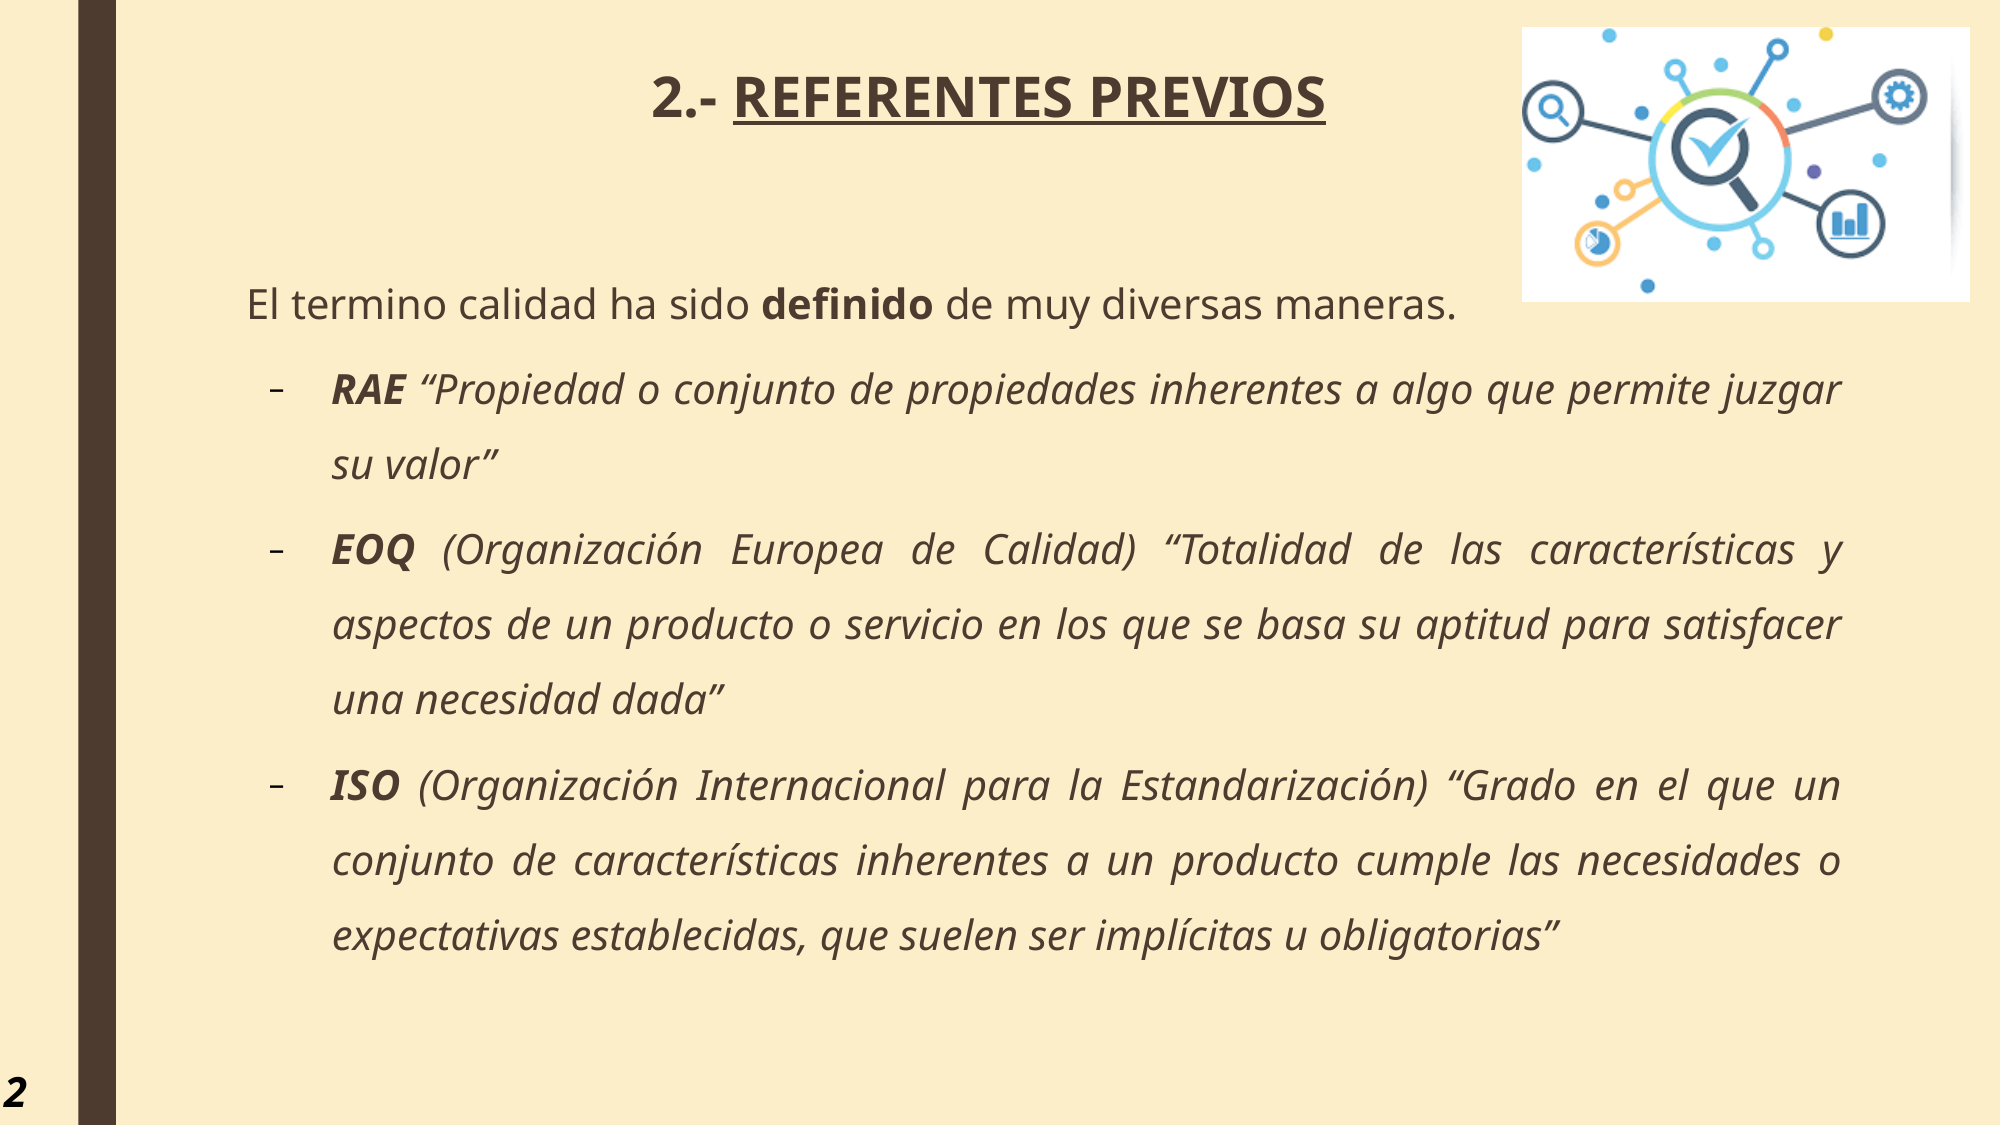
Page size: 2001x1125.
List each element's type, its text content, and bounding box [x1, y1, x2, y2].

title 2.- REFERENTES PREVIOS [201, 61, 1777, 165]
list El termino calidad ha sido definido de muy diversas maneras. RAE “Propiedad o conjunto de propiedades inherentes a algo que permite juzgar su valor” EOQ (Organización Europea de Calidad) “Totalidad de las características y aspectos de un producto o servicio en los que se basa su aptitud para satisfacer una necesidad dada” ISO (Organización Internacional para la Estandarización) “Grado en el que un conjunto de características inherentes a un producto cumple las necesidades o expectativas establecidas, que suelen ser implícitas u obligatorias” [167, 245, 1858, 833]
picture [1522, 27, 1970, 302]
slide_number 2 [0, 1058, 58, 1125]
